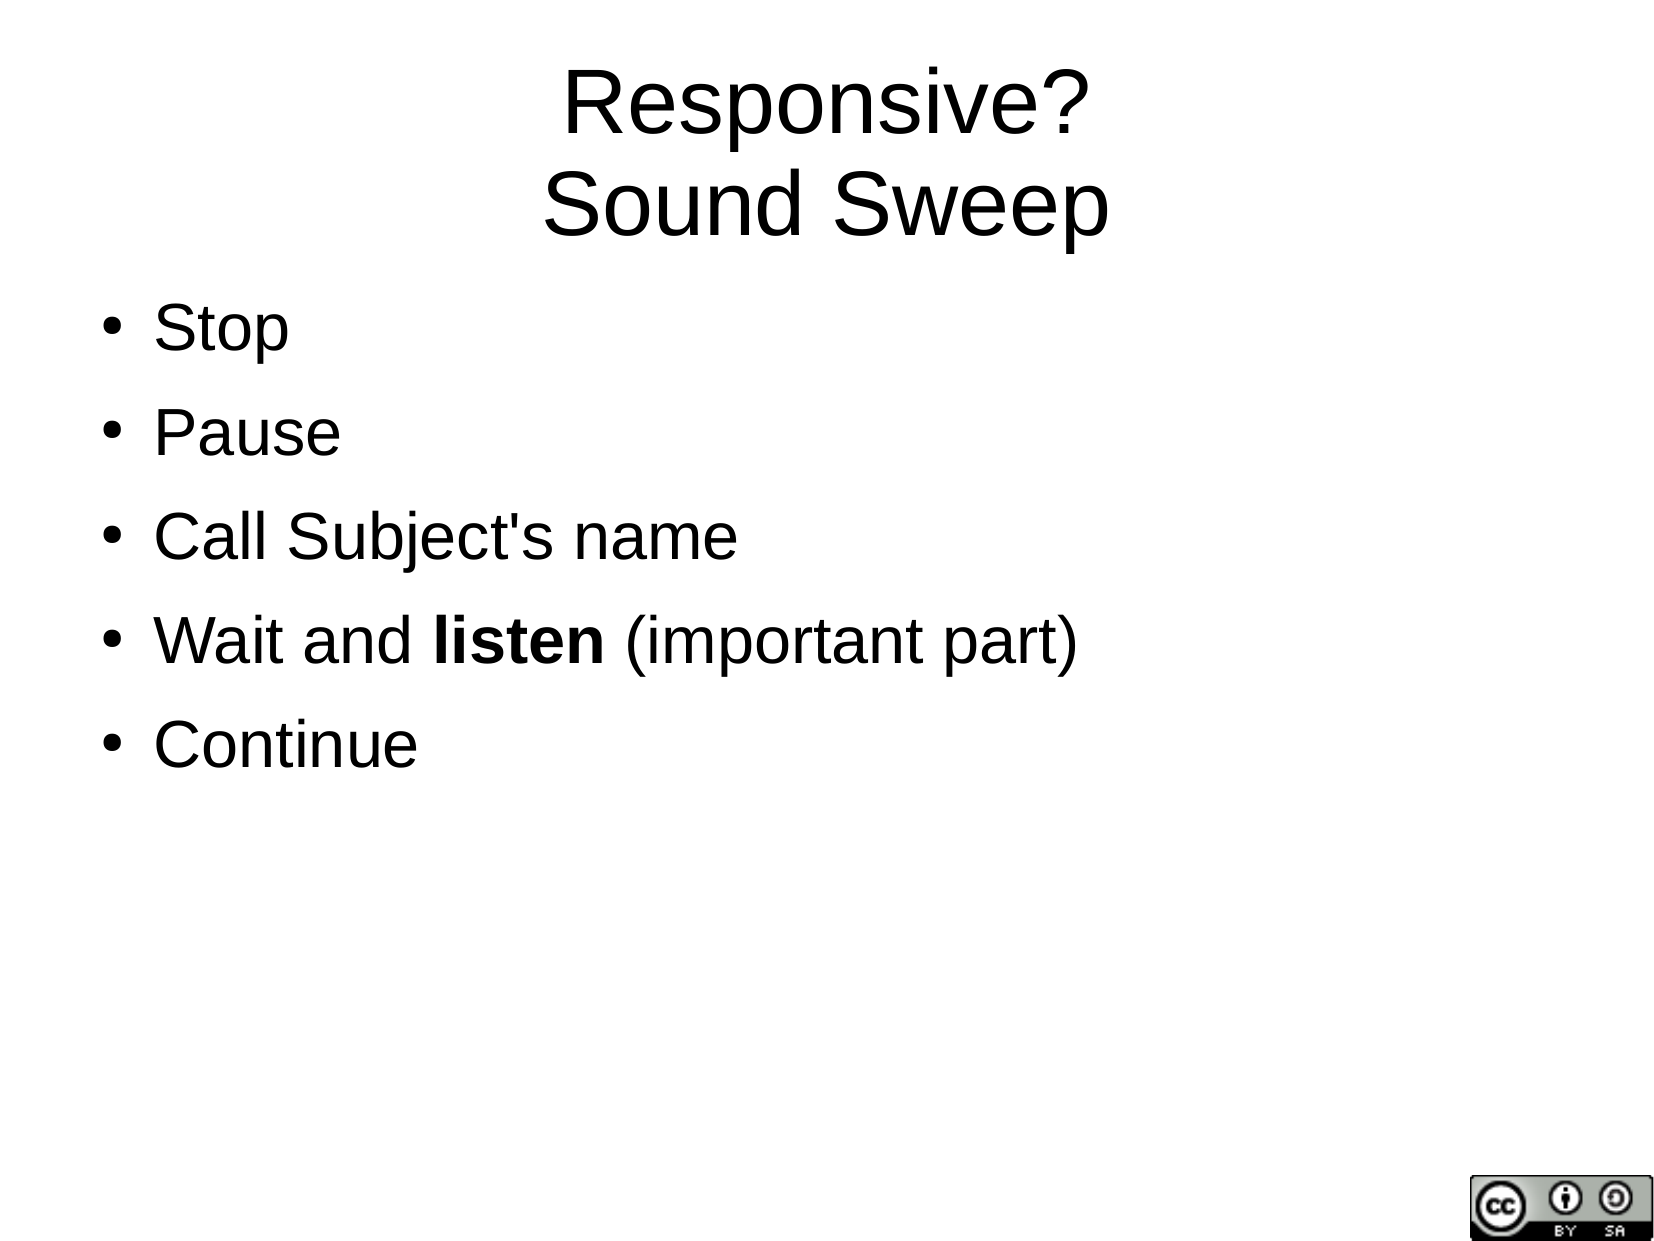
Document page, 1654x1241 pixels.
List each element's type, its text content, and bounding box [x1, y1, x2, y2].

title Responsive? Sound Sweep [82, 49, 1571, 257]
list Stop Pause Call Subject's name Wait and listen (important part) Continue [82, 290, 1571, 1010]
picture [1470, 1175, 1654, 1241]
